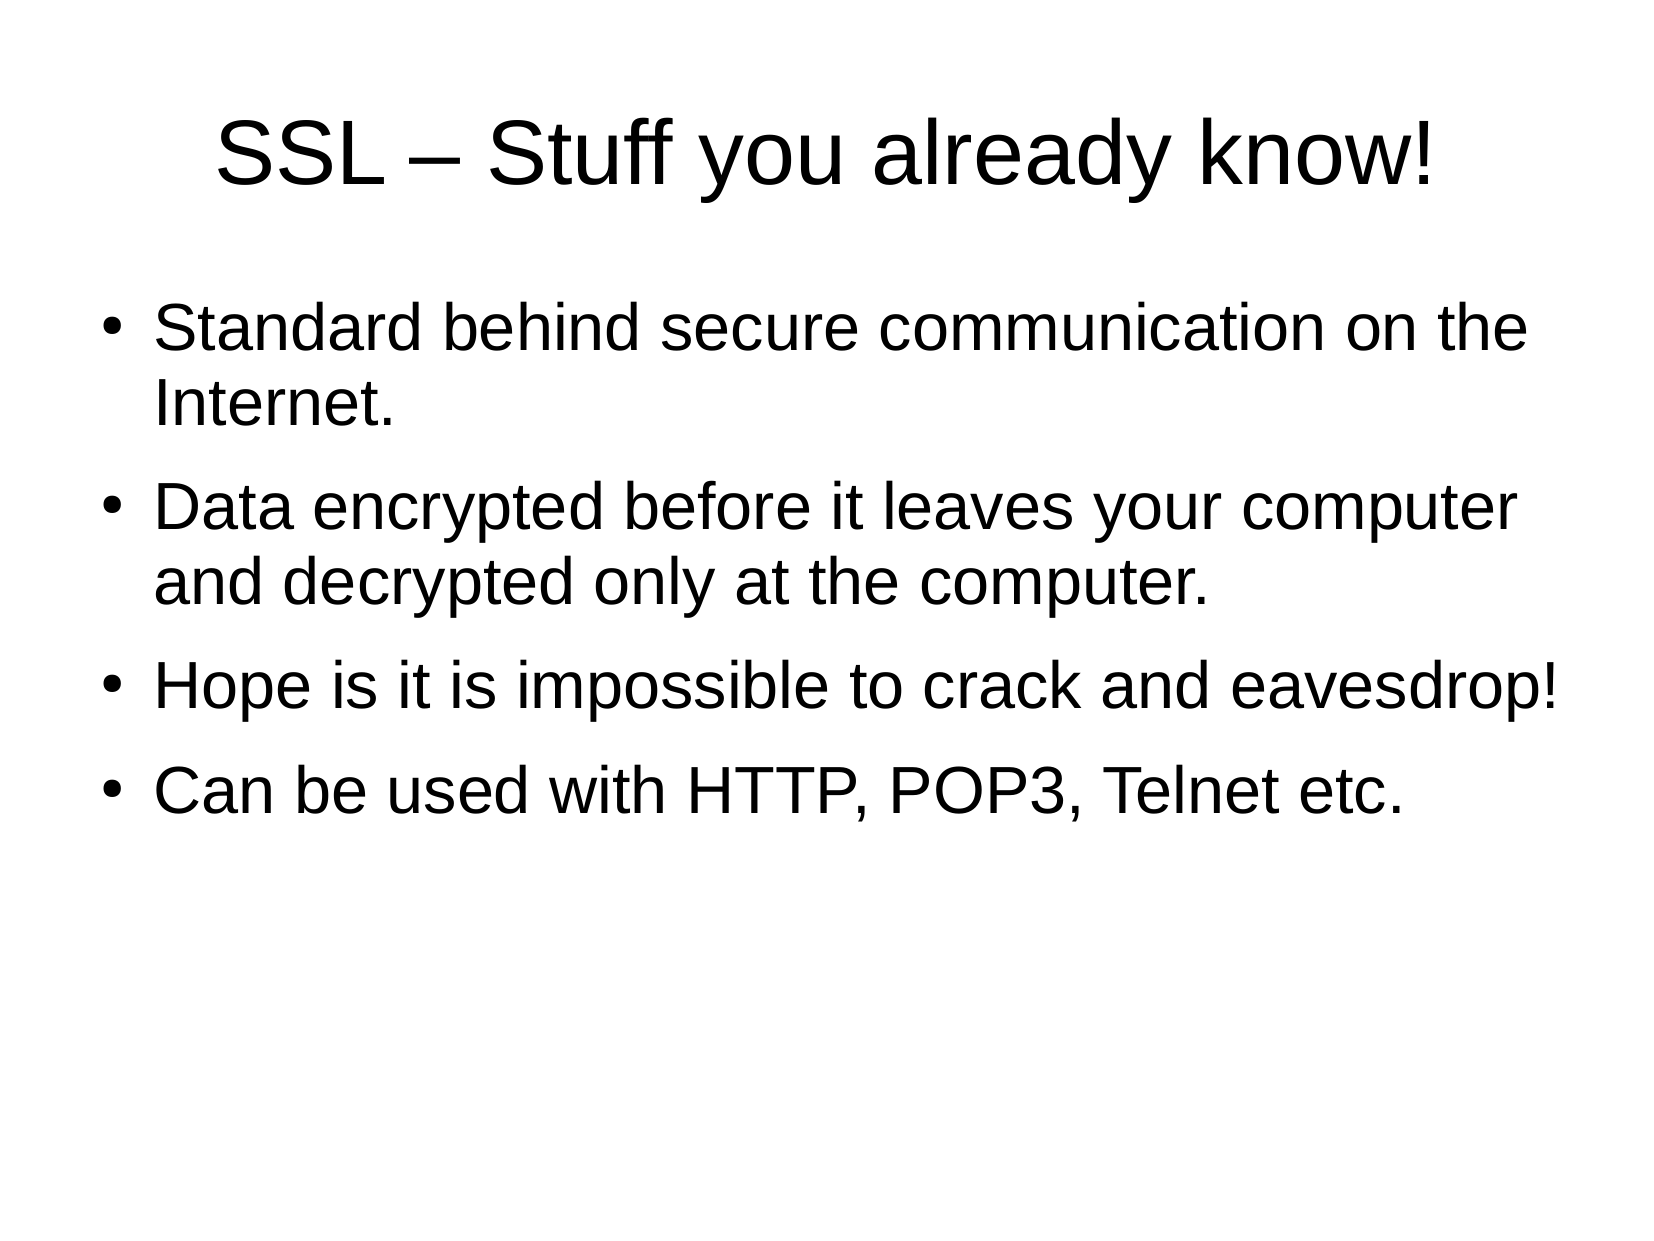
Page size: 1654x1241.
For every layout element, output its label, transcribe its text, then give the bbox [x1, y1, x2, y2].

title SSL – Stuff you already know! [82, 56, 1571, 250]
list Standard behind secure communication on the Internet. Data encrypted before it leaves your computer and decrypted only at the computer. Hope is it is impossible to crack and eavesdrop! Can be used with HTTP, POP3, Telnet etc. [82, 290, 1571, 1109]
